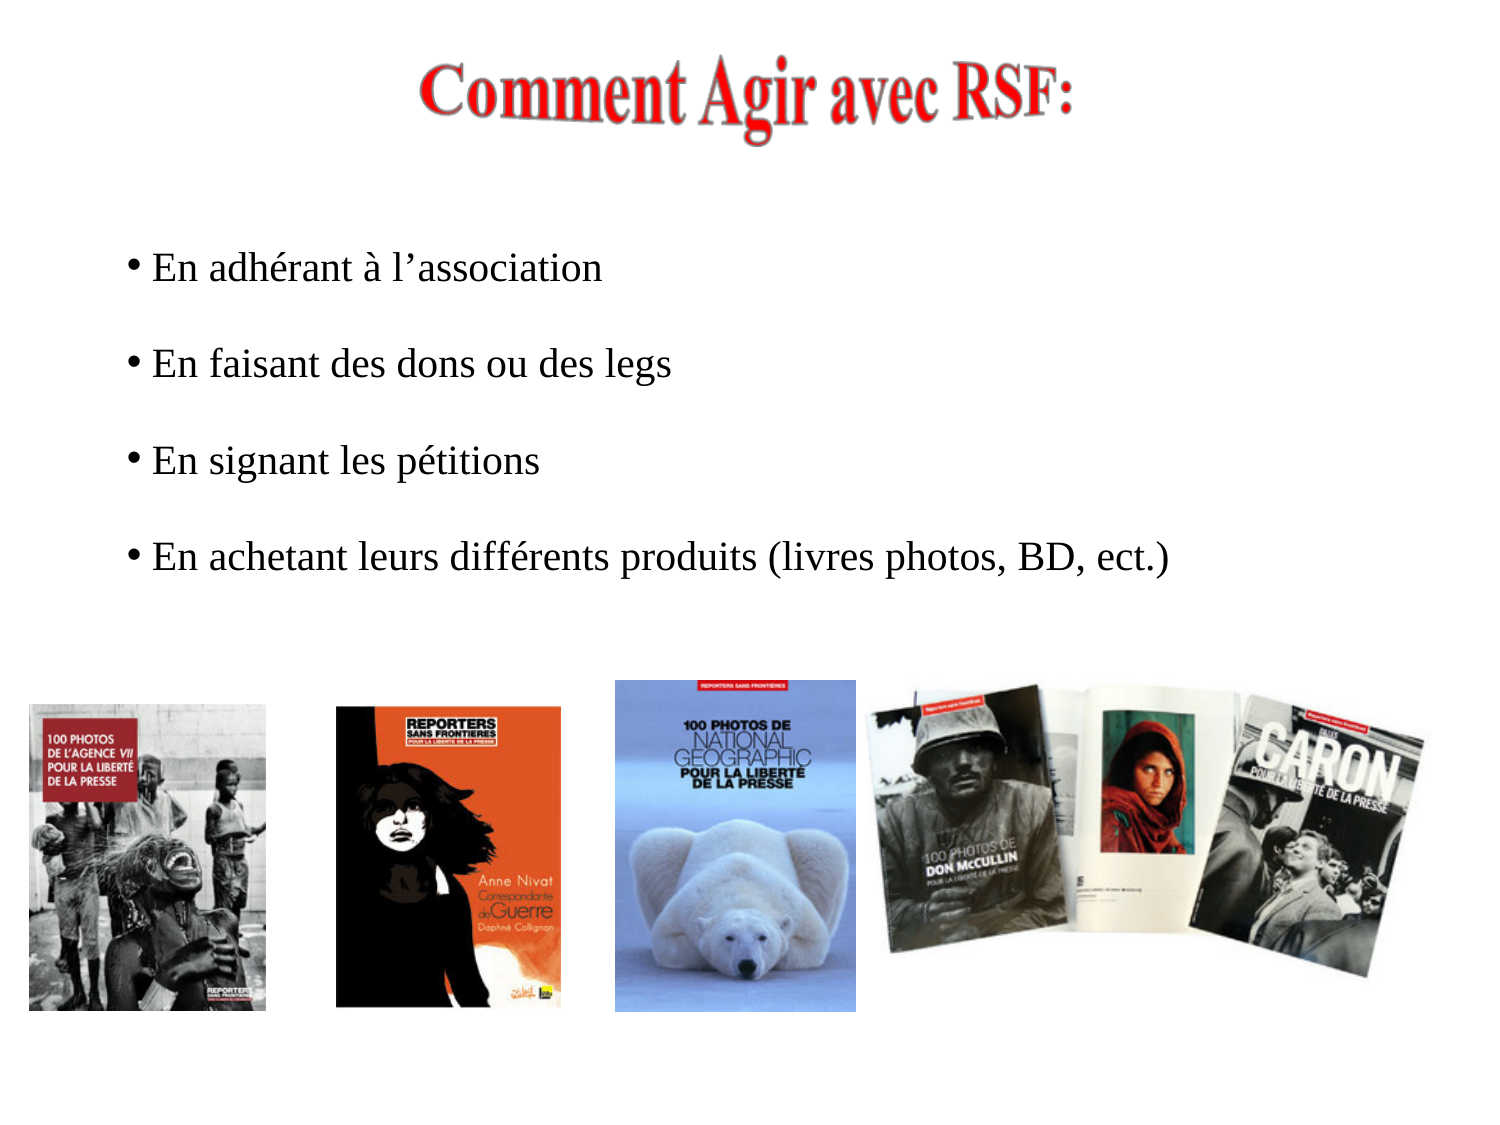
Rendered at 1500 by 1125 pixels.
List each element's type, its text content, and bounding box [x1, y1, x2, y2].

picture [29, 704, 266, 1011]
picture [417, 29, 1129, 152]
picture [615, 657, 1432, 1012]
picture [336, 704, 561, 1010]
text_box En adhérant à l’association En faisant des dons ou des legs En signant les pétitions En achetant leurs différents produits (livres photos, BD, ect.) [112, 231, 1235, 587]
